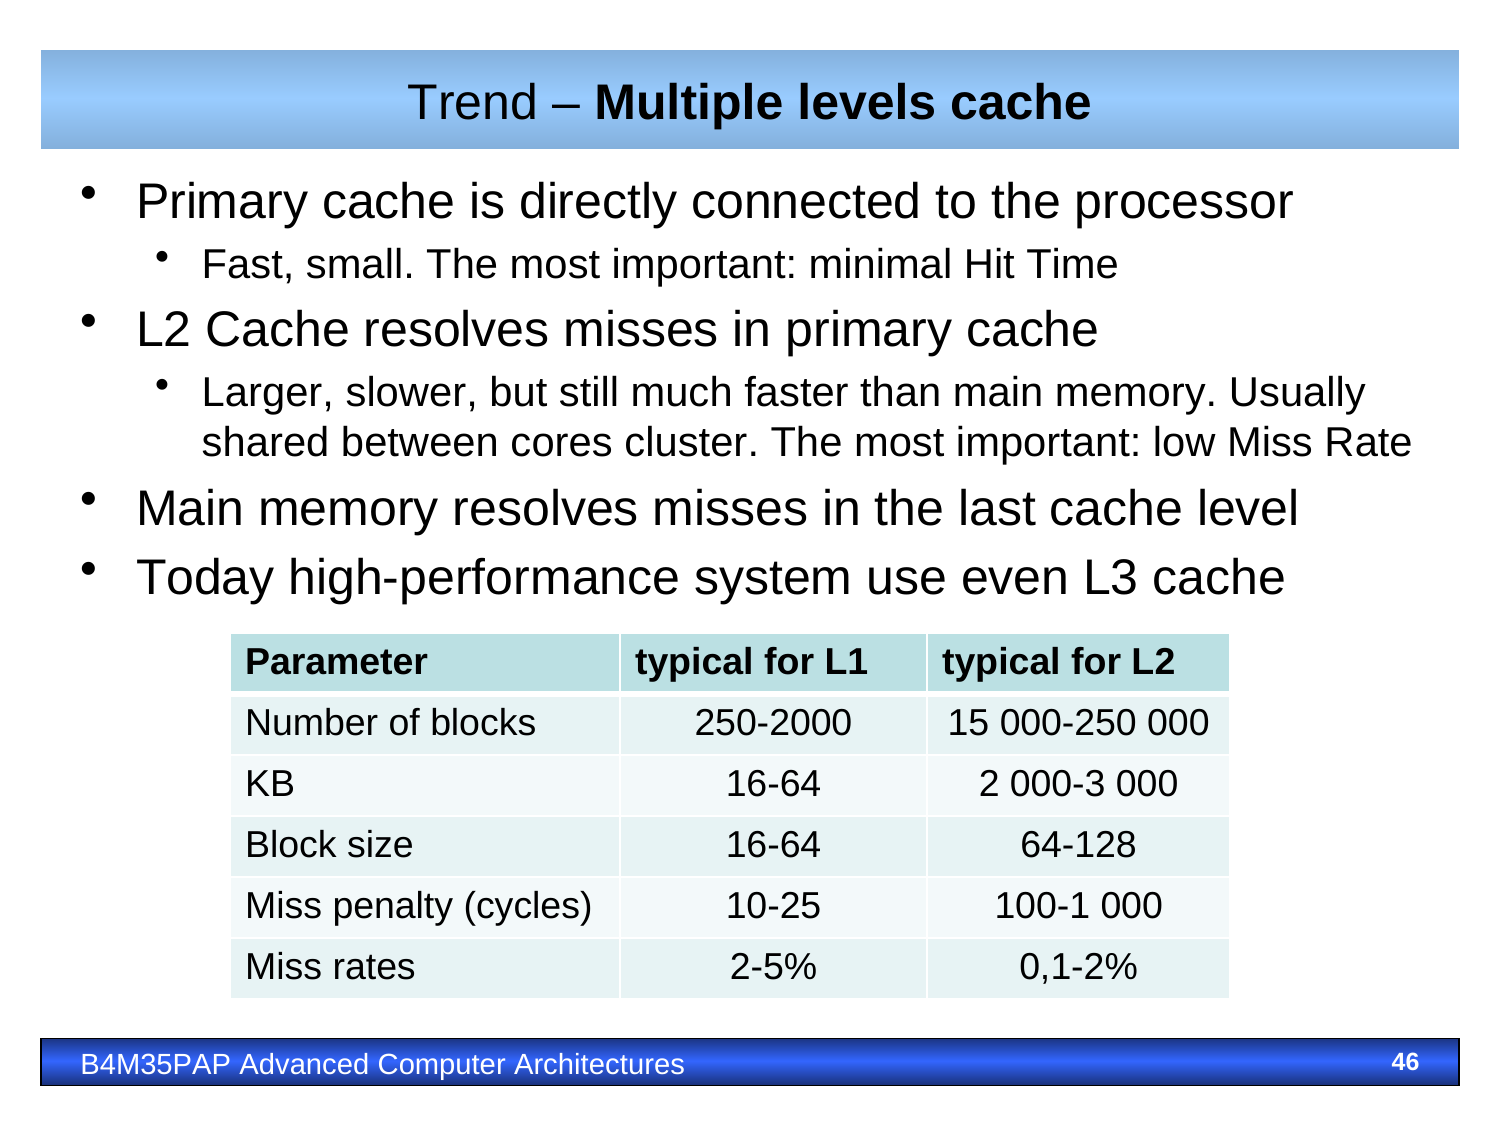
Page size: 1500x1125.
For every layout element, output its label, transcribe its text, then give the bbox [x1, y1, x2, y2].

table_cell 0,1-2% [928, 939, 1229, 998]
table_cell 2 000-3 000 [928, 756, 1229, 815]
table_cell 10-25 [621, 878, 926, 937]
list Primary cache is directly connected to the processor Fast, small. The most important: minimal Hit Time L2 Cache resolves misses in primary cache Larger, slower, but still much faster than main memory. Usually shared between cores cluster. The most important: low Miss Rate Main memory resolves misses in the last cache level Today high-performance system use even L3 cache [64, 160, 1436, 622]
table_cell Block size [231, 817, 619, 876]
table_cell 250-2000 [621, 697, 926, 754]
table_cell Number of blocks [231, 697, 619, 754]
table_header typical for L1 [621, 634, 926, 691]
table_cell KB [231, 756, 619, 815]
table_cell Miss rates [231, 939, 619, 998]
table_cell 16-64 [621, 756, 926, 815]
title Trend – Multiple levels cache [41, 50, 1459, 149]
table_header typical for L2 [928, 634, 1229, 691]
table_cell 64-128 [928, 817, 1229, 876]
table_header Parameter [231, 634, 619, 691]
table_cell 16-64 [621, 817, 926, 876]
table_cell 15 000-250 000 [928, 697, 1229, 754]
table_cell Miss penalty (cycles) [231, 878, 619, 937]
table_cell 2-5% [621, 939, 926, 998]
table_cell 100-1 000 [928, 878, 1229, 937]
